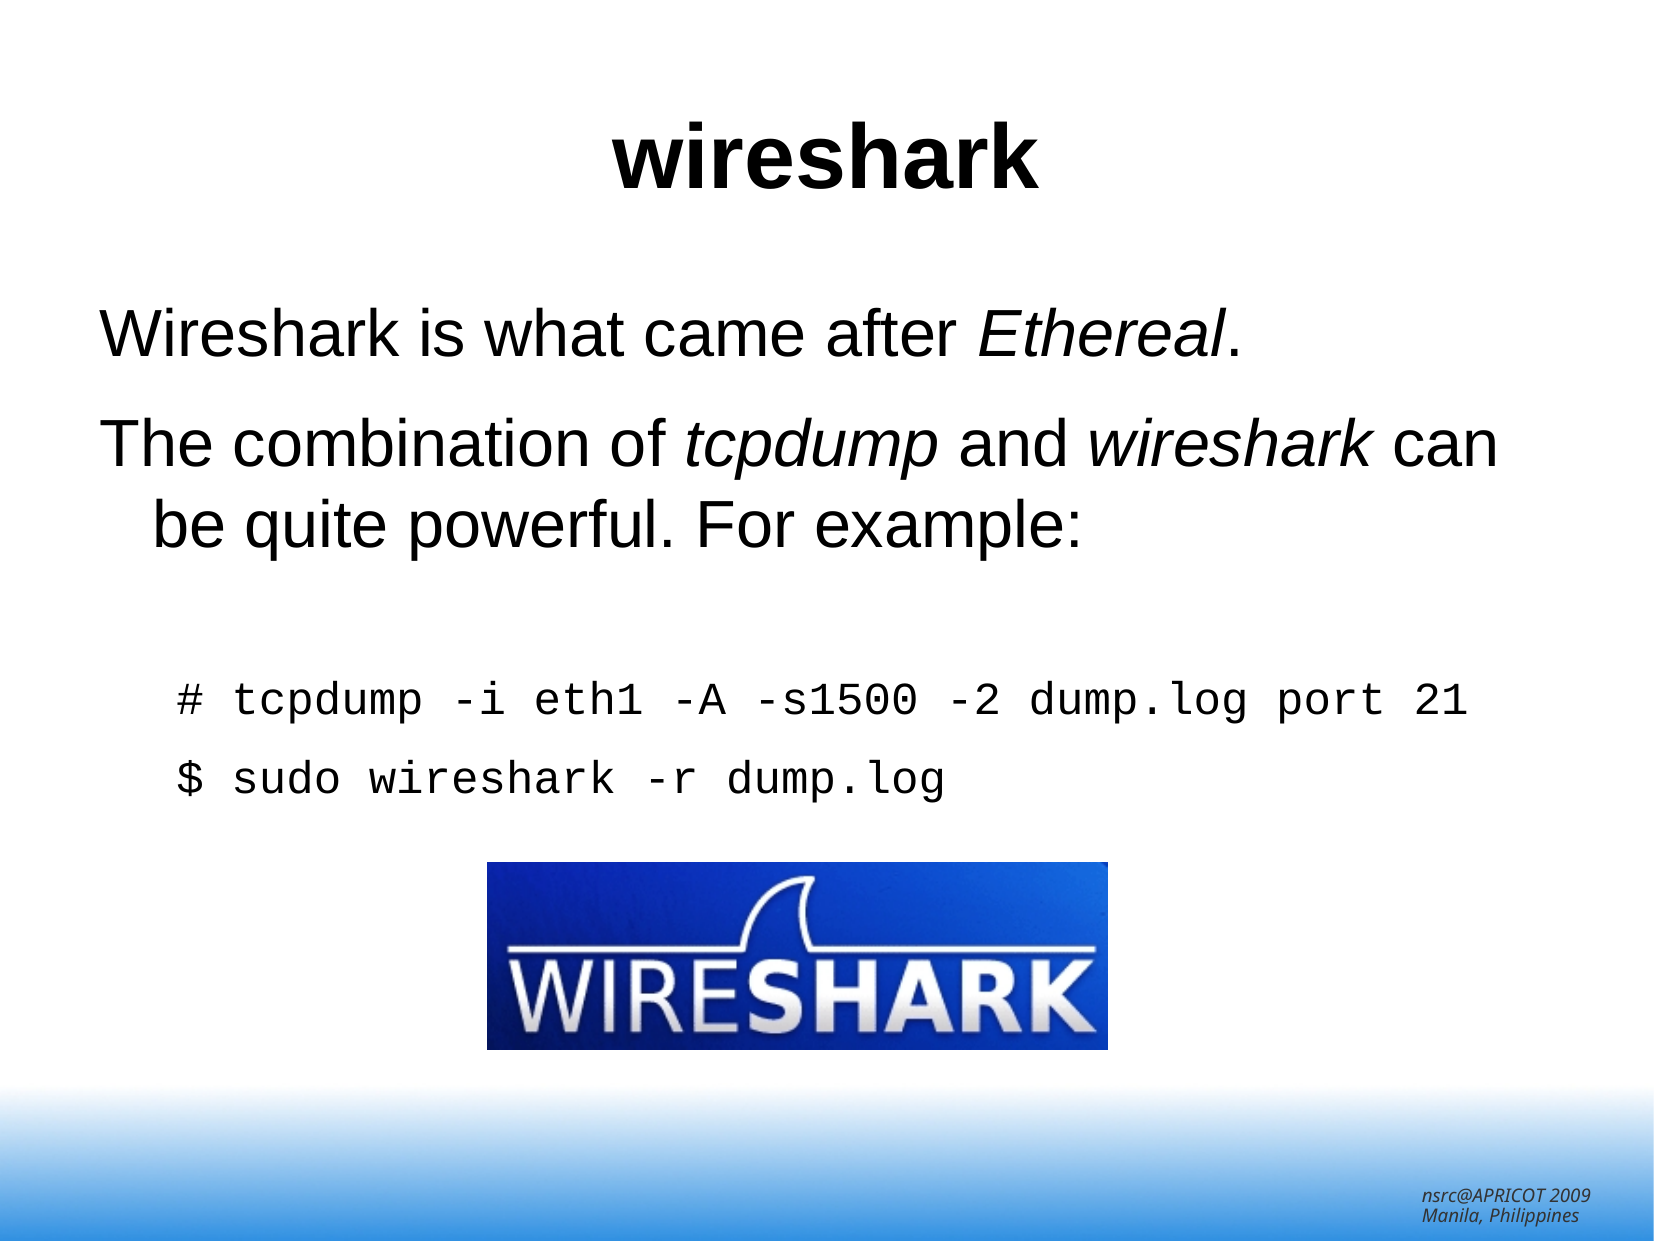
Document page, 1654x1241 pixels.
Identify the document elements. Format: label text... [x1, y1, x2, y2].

picture [0, 1083, 1654, 1241]
list Wireshark is what came after Ethereal. The combination of tcpdump and wireshark can be quite powerful. For example: # tcpdump -i eth1 -A -s1500 -2 dump.log port 21 $ sudo wireshark -r dump.log [82, 290, 1571, 1073]
title wireshark [82, 56, 1571, 249]
picture [487, 862, 1108, 1051]
